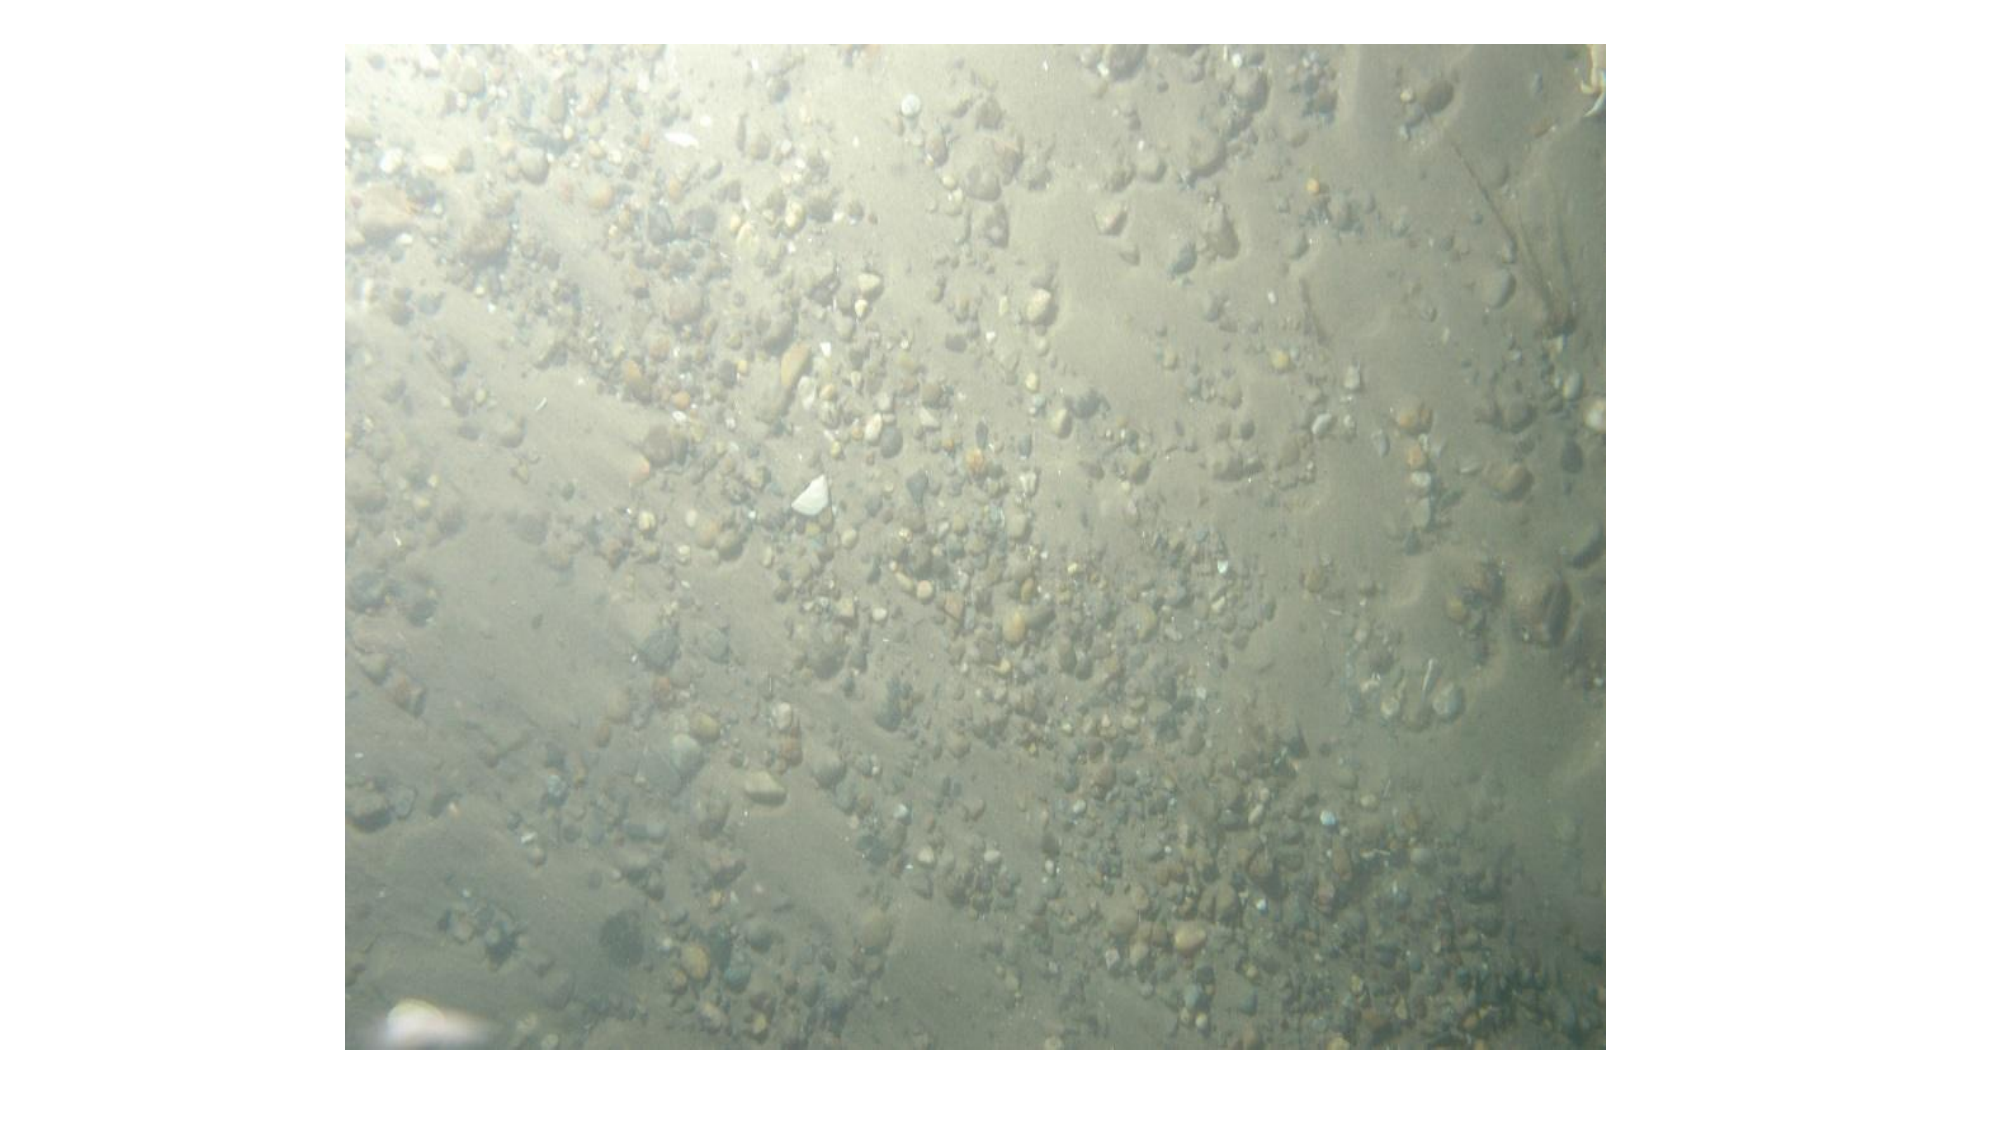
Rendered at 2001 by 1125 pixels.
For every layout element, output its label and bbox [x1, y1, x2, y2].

picture [345, 44, 1606, 1051]
